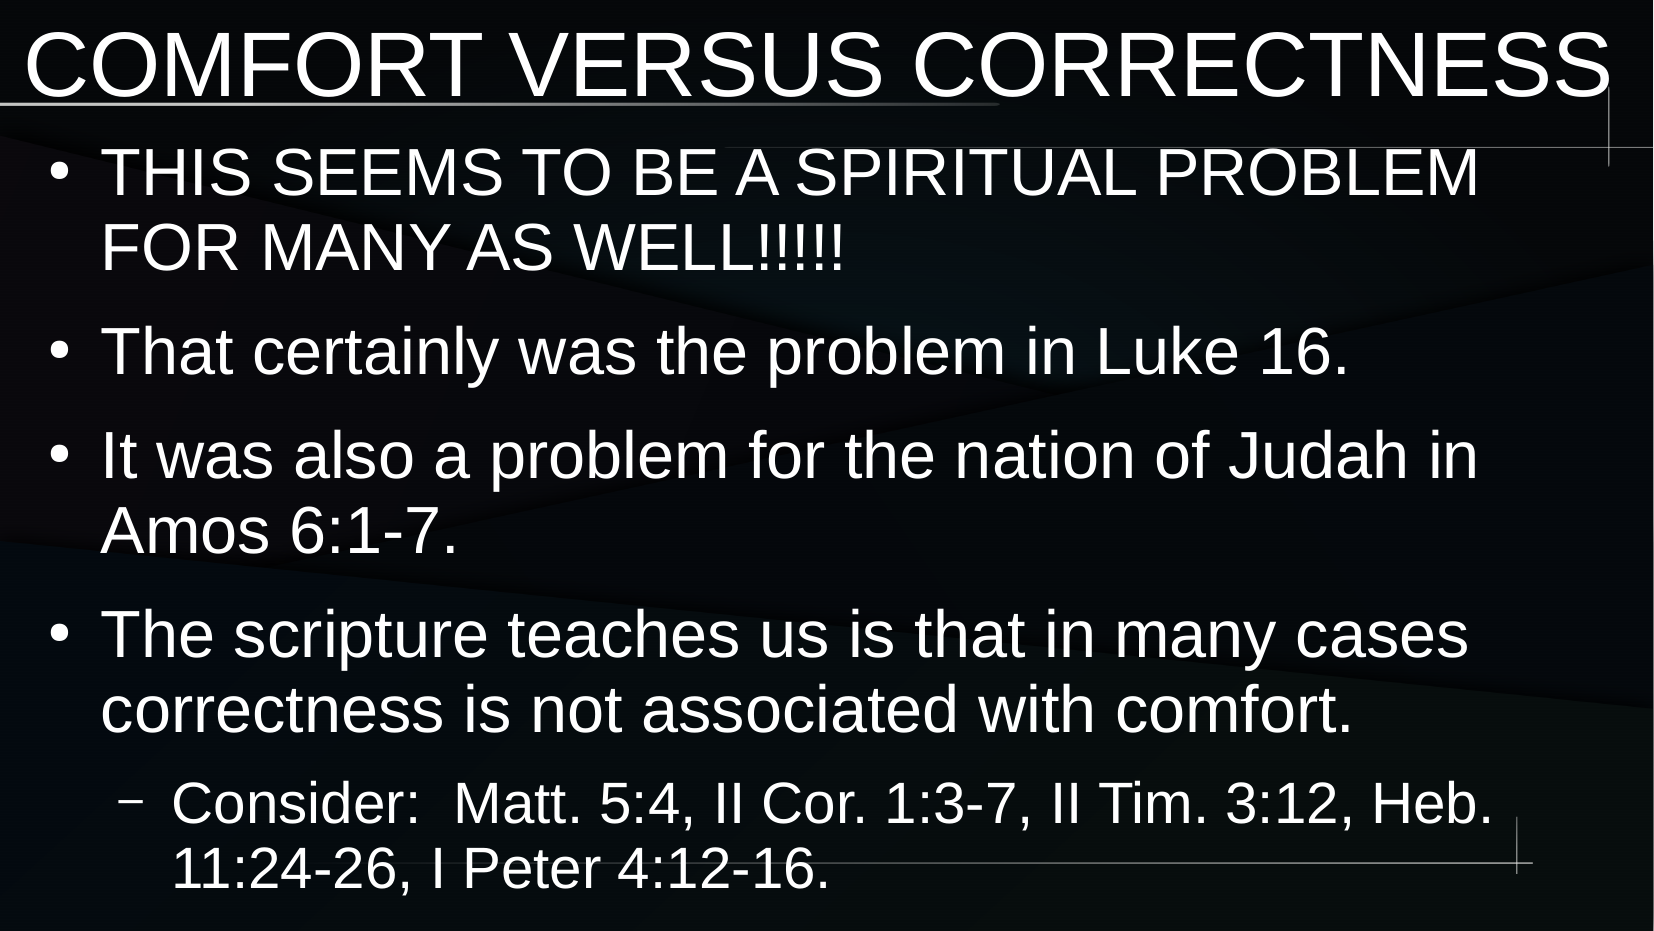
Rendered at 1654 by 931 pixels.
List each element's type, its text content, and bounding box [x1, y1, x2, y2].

title COMFORT VERSUS CORRECTNESS [23, 0, 1636, 168]
list THIS SEEMS TO BE A SPIRITUAL PROBLEM FOR MANY AS WELL!!!!! That certainly was the problem in Luke 16. It was also a problem for the nation of Judah in Amos 6:1-7. The scripture teaches us is that in many cases correctness is not associated with comfort. Consider: Matt. 5:4, II Cor. 1:3-7, II Tim. 3:12, Heb. 11:24-26, I Peter 4:12-16. [30, 135, 1621, 916]
picture [0, 0, 1654, 931]
